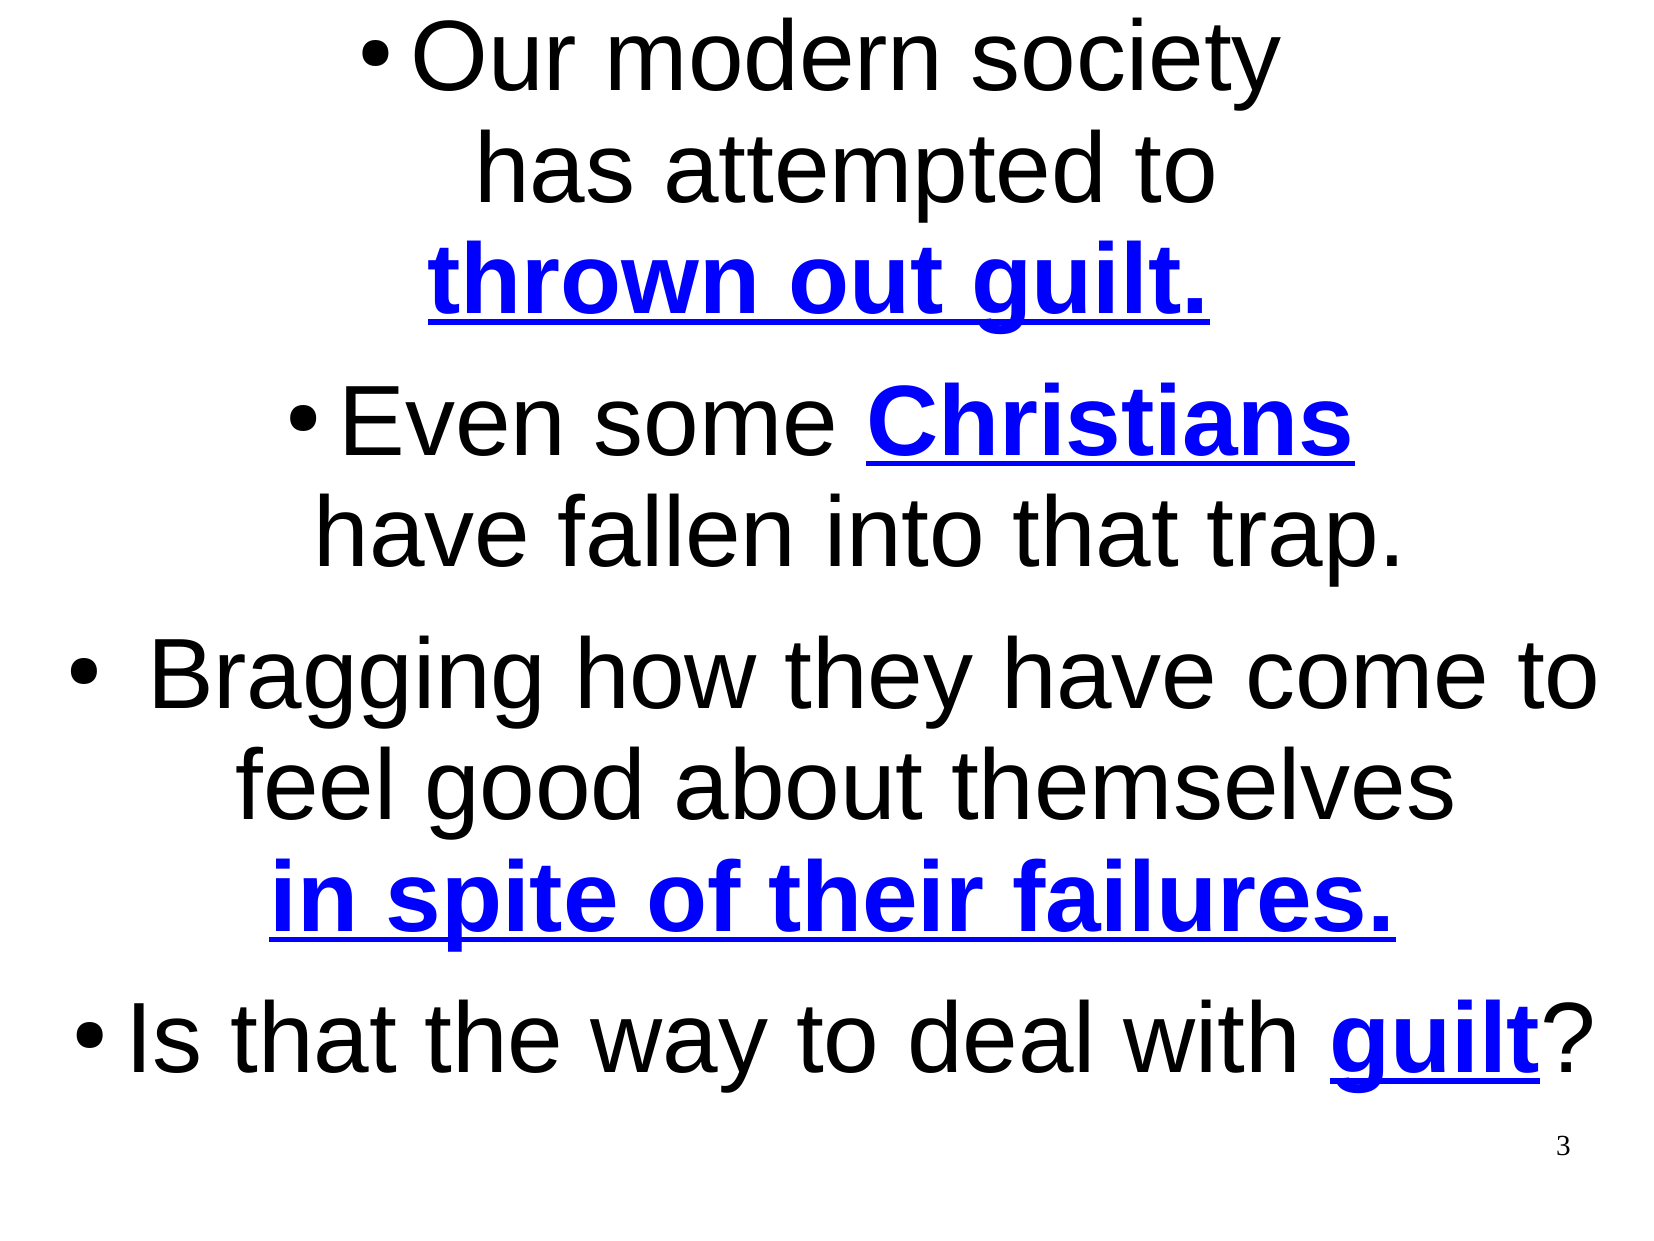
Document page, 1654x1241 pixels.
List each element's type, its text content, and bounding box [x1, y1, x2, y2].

list Our modern society has attempted to thrown out guilt. Even some Christians have fallen into that trap. Bragging how they have come to feel good about themselves in spite of their failures. Is that the way to deal with guilt? [0, 0, 1651, 1238]
